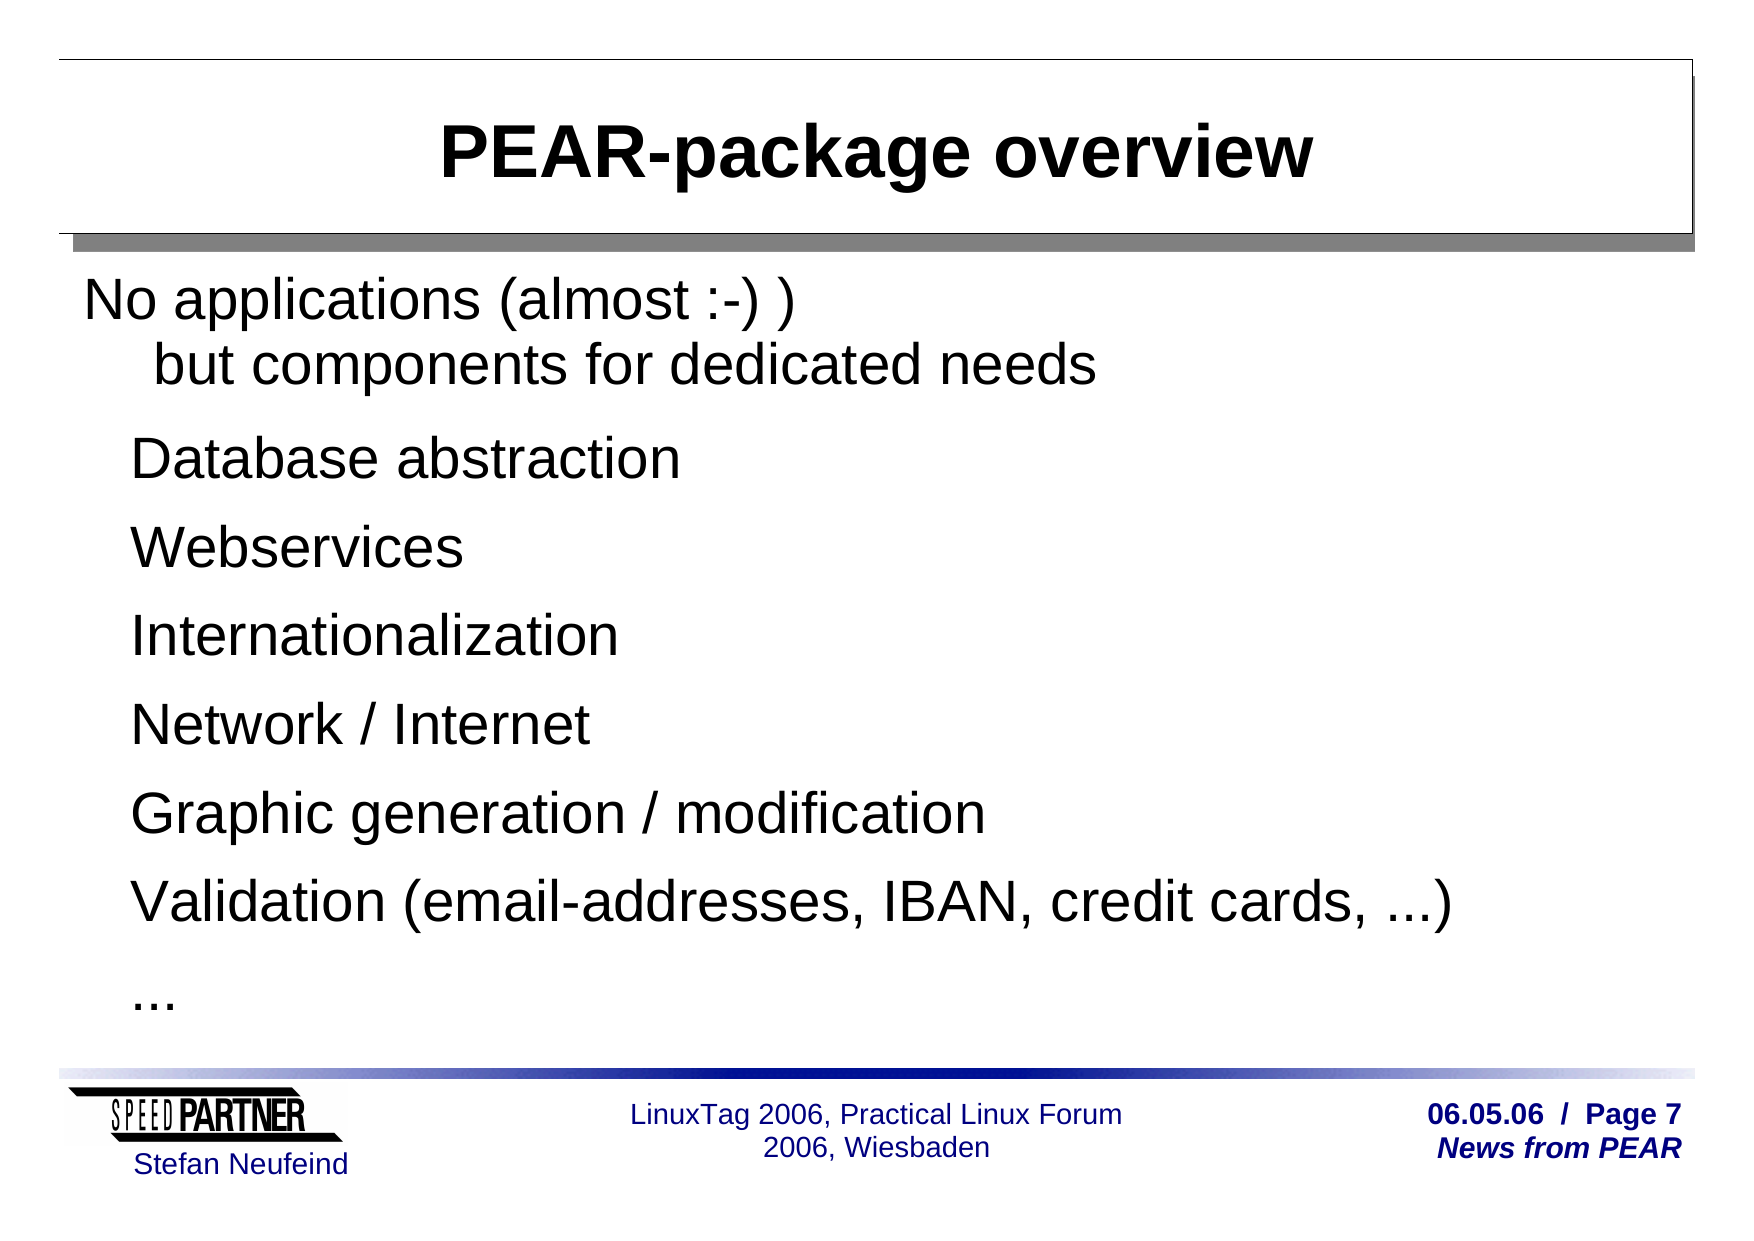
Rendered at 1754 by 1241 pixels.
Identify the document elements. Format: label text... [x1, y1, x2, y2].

picture [59, 1068, 1695, 1079]
title PEAR-package overview [59, 59, 1695, 244]
picture [64, 1082, 348, 1146]
list No applications (almost :-) ) but components for dedicated needs Database abstraction Webservices Internationalization Network / Internet Graphic generation / modification Validation (email-addresses, IBAN, credit cards, ...) ... [71, 266, 1695, 1049]
